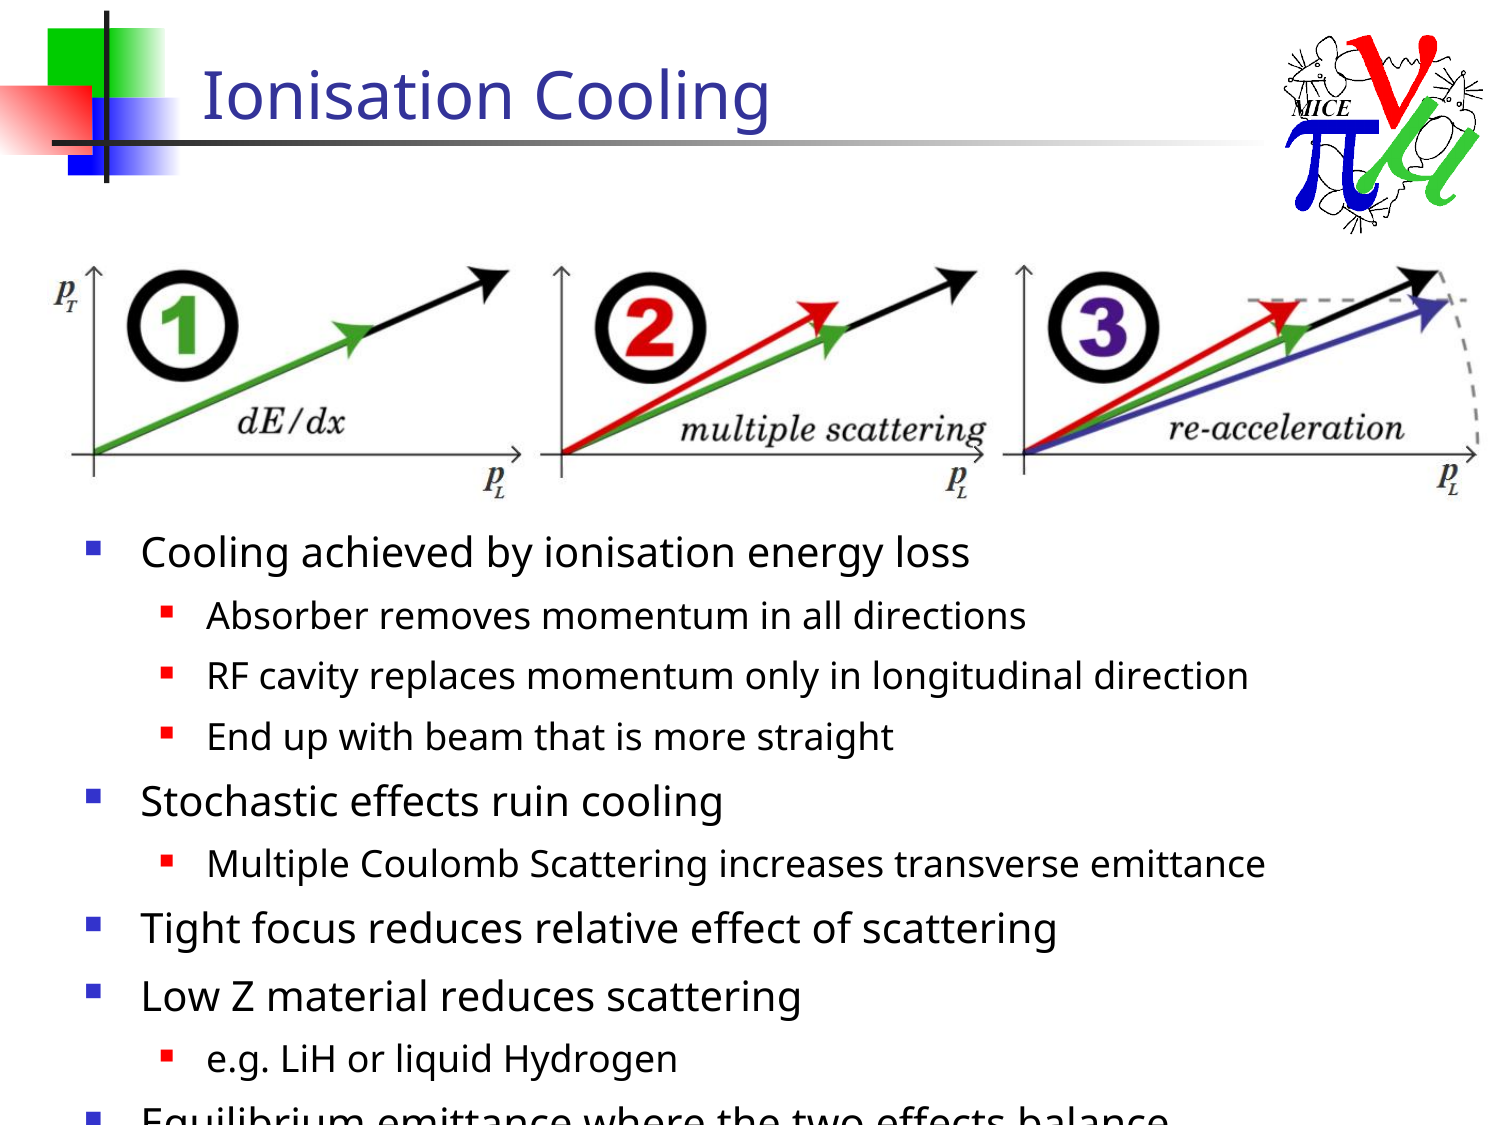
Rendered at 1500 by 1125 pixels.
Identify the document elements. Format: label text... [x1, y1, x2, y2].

list Cooling achieved by ionisation energy loss Absorber removes momentum in all directions RF cavity replaces momentum only in longitudinal direction End up with beam that is more straight Stochastic effects ruin cooling Multiple Coulomb Scattering increases transverse emittance Tight focus reduces relative effect of scattering Low Z material reduces scattering e.g. LiH or liquid Hydrogen Equilibrium emittance where the two effects balance [69, 515, 1412, 1084]
title Ionisation Cooling [187, 0, 1466, 147]
picture [47, 262, 1495, 509]
picture [1264, 5, 1500, 251]
